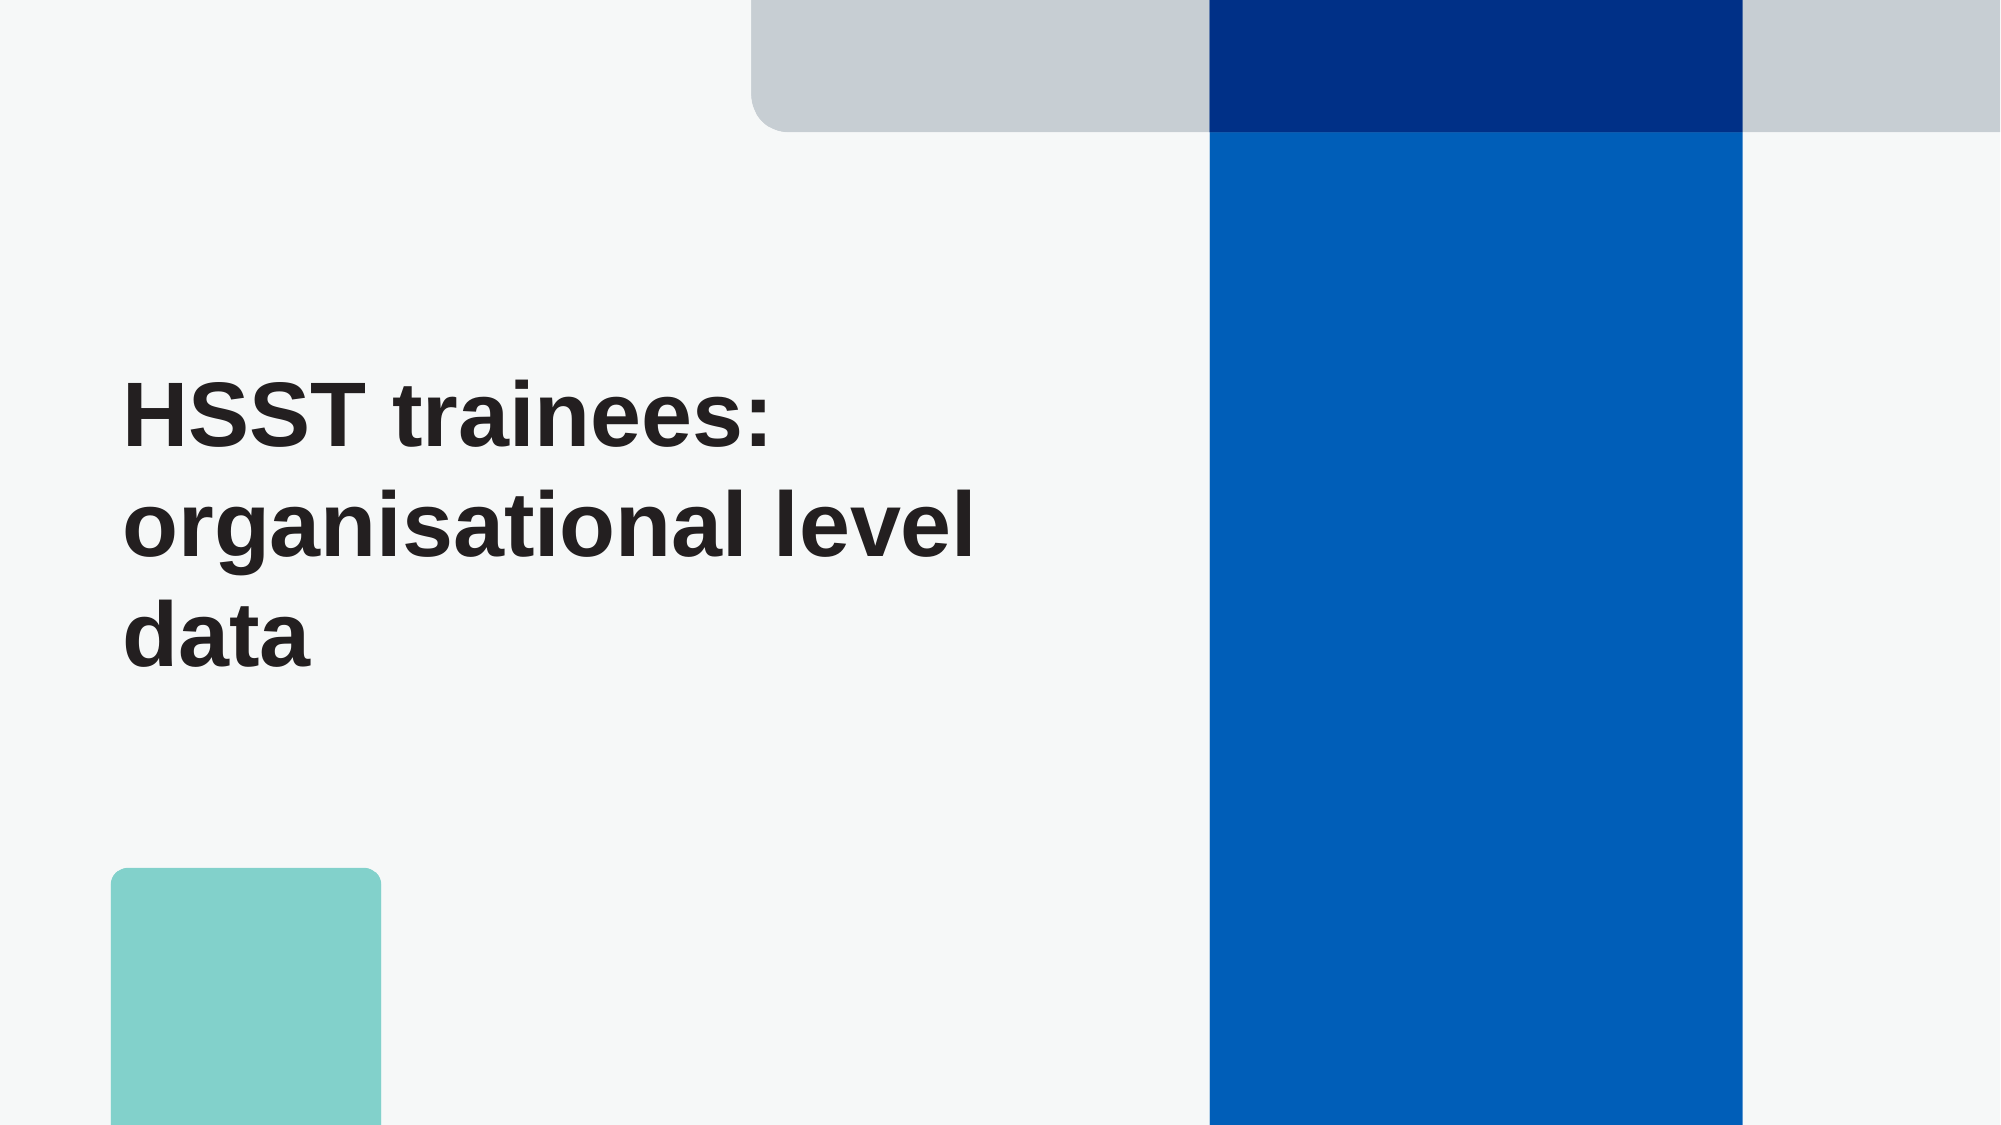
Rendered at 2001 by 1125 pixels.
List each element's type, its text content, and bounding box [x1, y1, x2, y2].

title HSST trainees: organisational level data [122, 355, 1188, 573]
